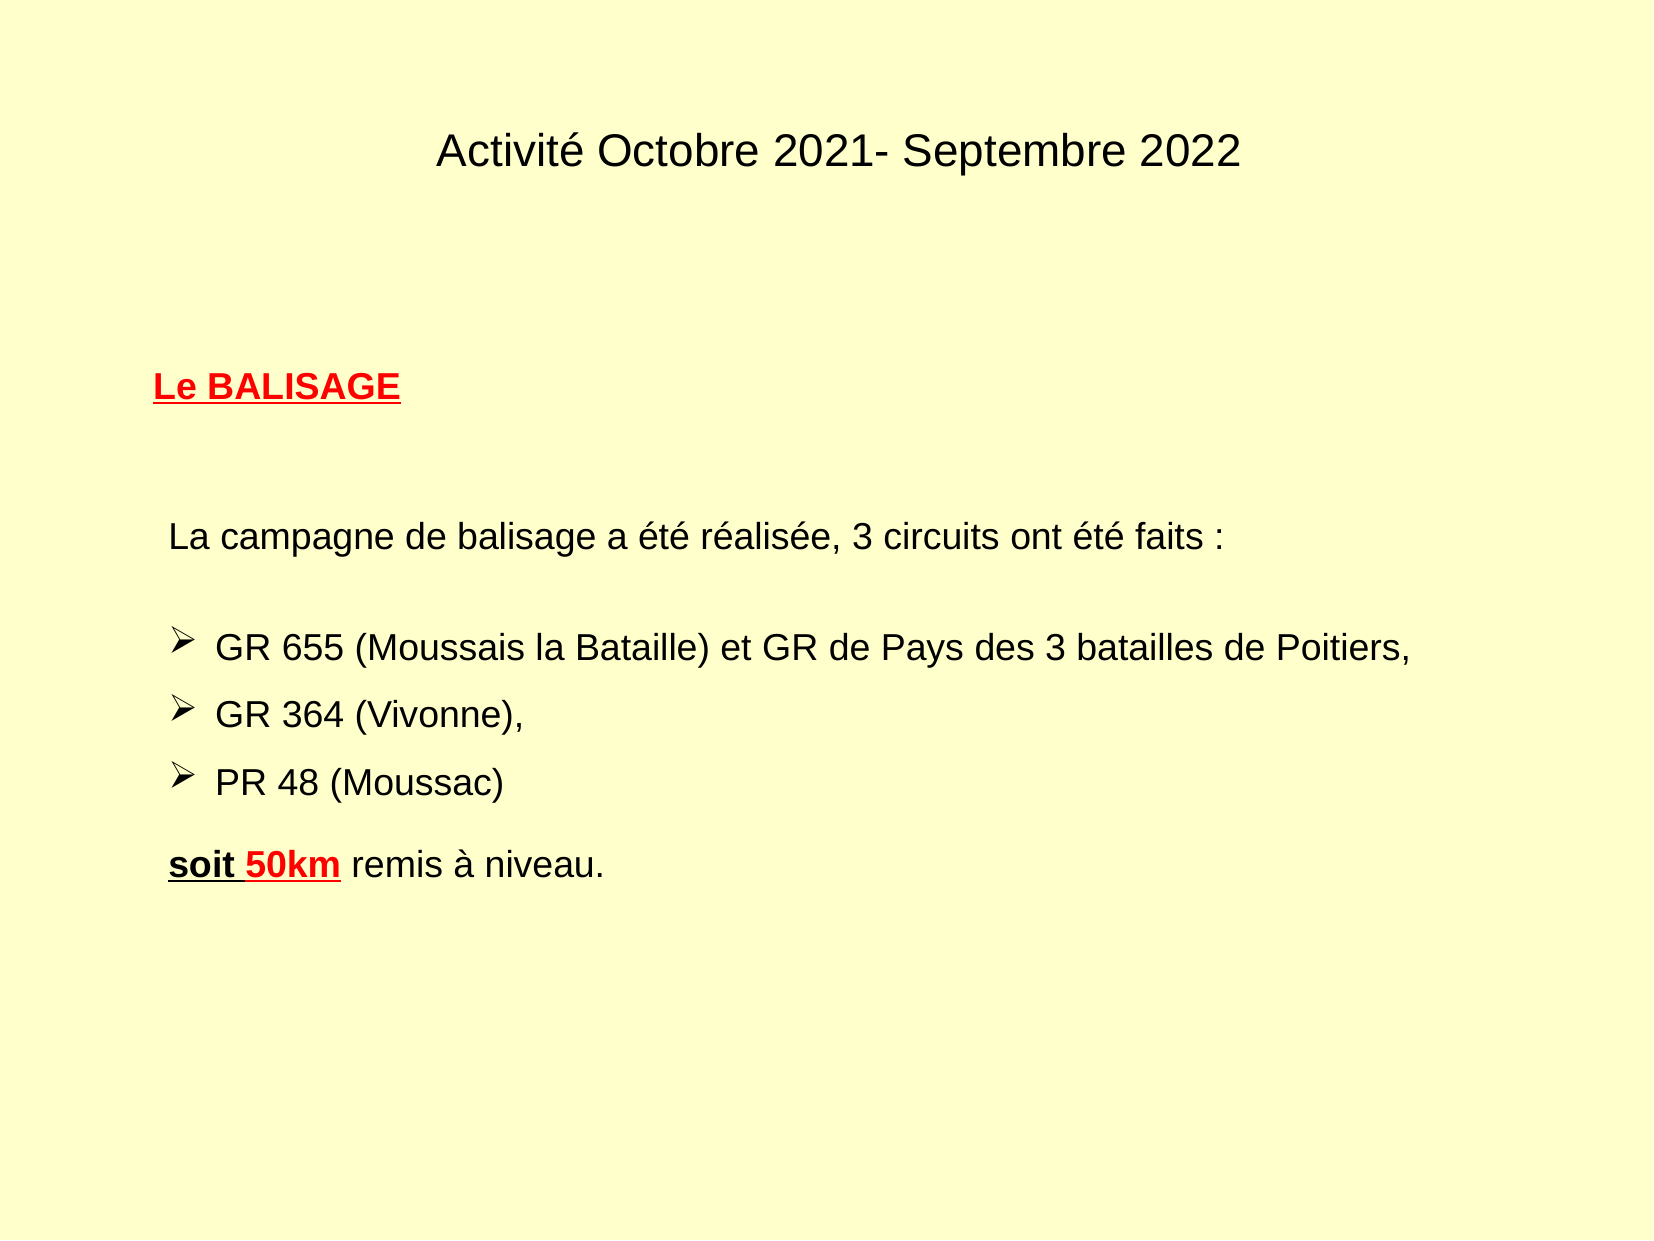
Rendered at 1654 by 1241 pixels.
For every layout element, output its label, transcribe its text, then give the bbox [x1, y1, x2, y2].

title Activité Octobre 2021- Septembre 2022 [136, 86, 1543, 217]
text_box Le BALISAGE [136, 312, 1517, 459]
text_box La campagne de balisage a été réalisée, 3 circuits ont été faits : GR 655 (Moussais la Bataille) et GR de Pays des 3 batailles de Poitiers, GR 364 (Vivonne), PR 48 (Moussac) soit 50km remis à niveau. [153, 422, 1517, 894]
